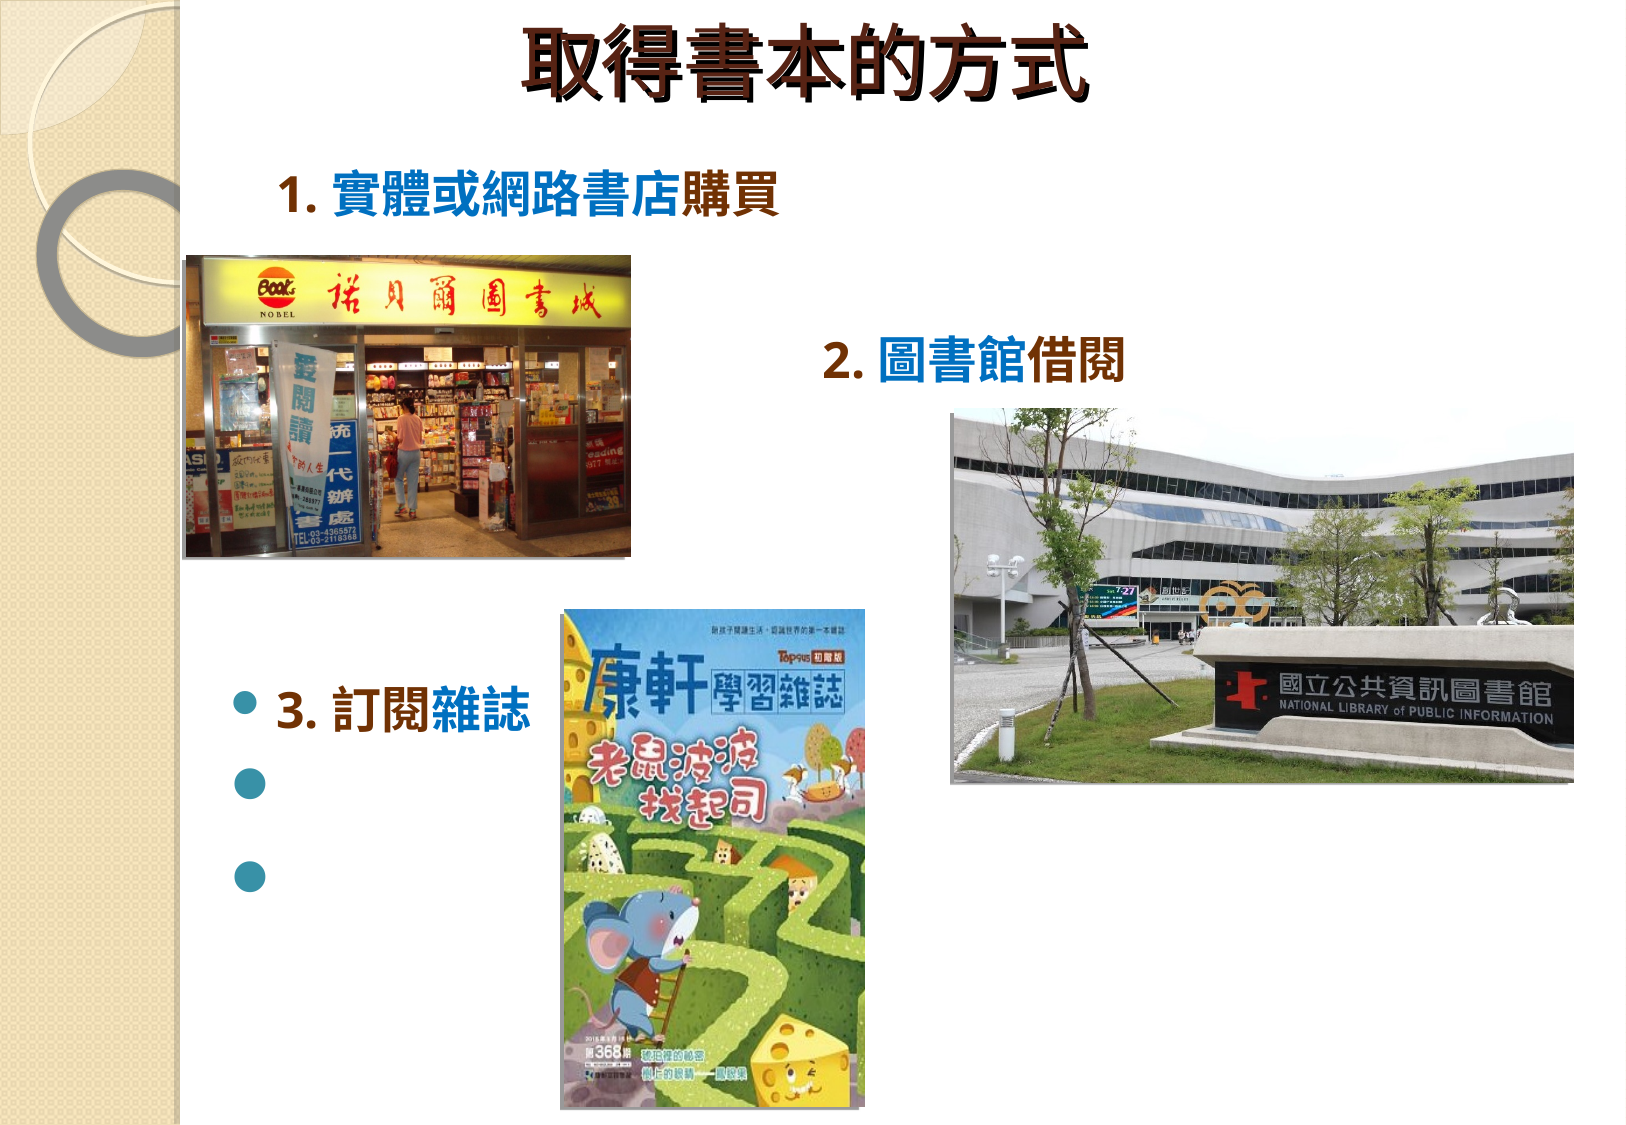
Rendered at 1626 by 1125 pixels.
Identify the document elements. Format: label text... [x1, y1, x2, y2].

list 1.實體或網路書店購買 2.圖書館借閱 3.訂閱雜誌 [187, 155, 1625, 1125]
title 取得書本的方式 [210, 0, 1398, 118]
picture [186, 255, 631, 557]
picture [564, 609, 865, 1107]
picture [954, 408, 1574, 783]
